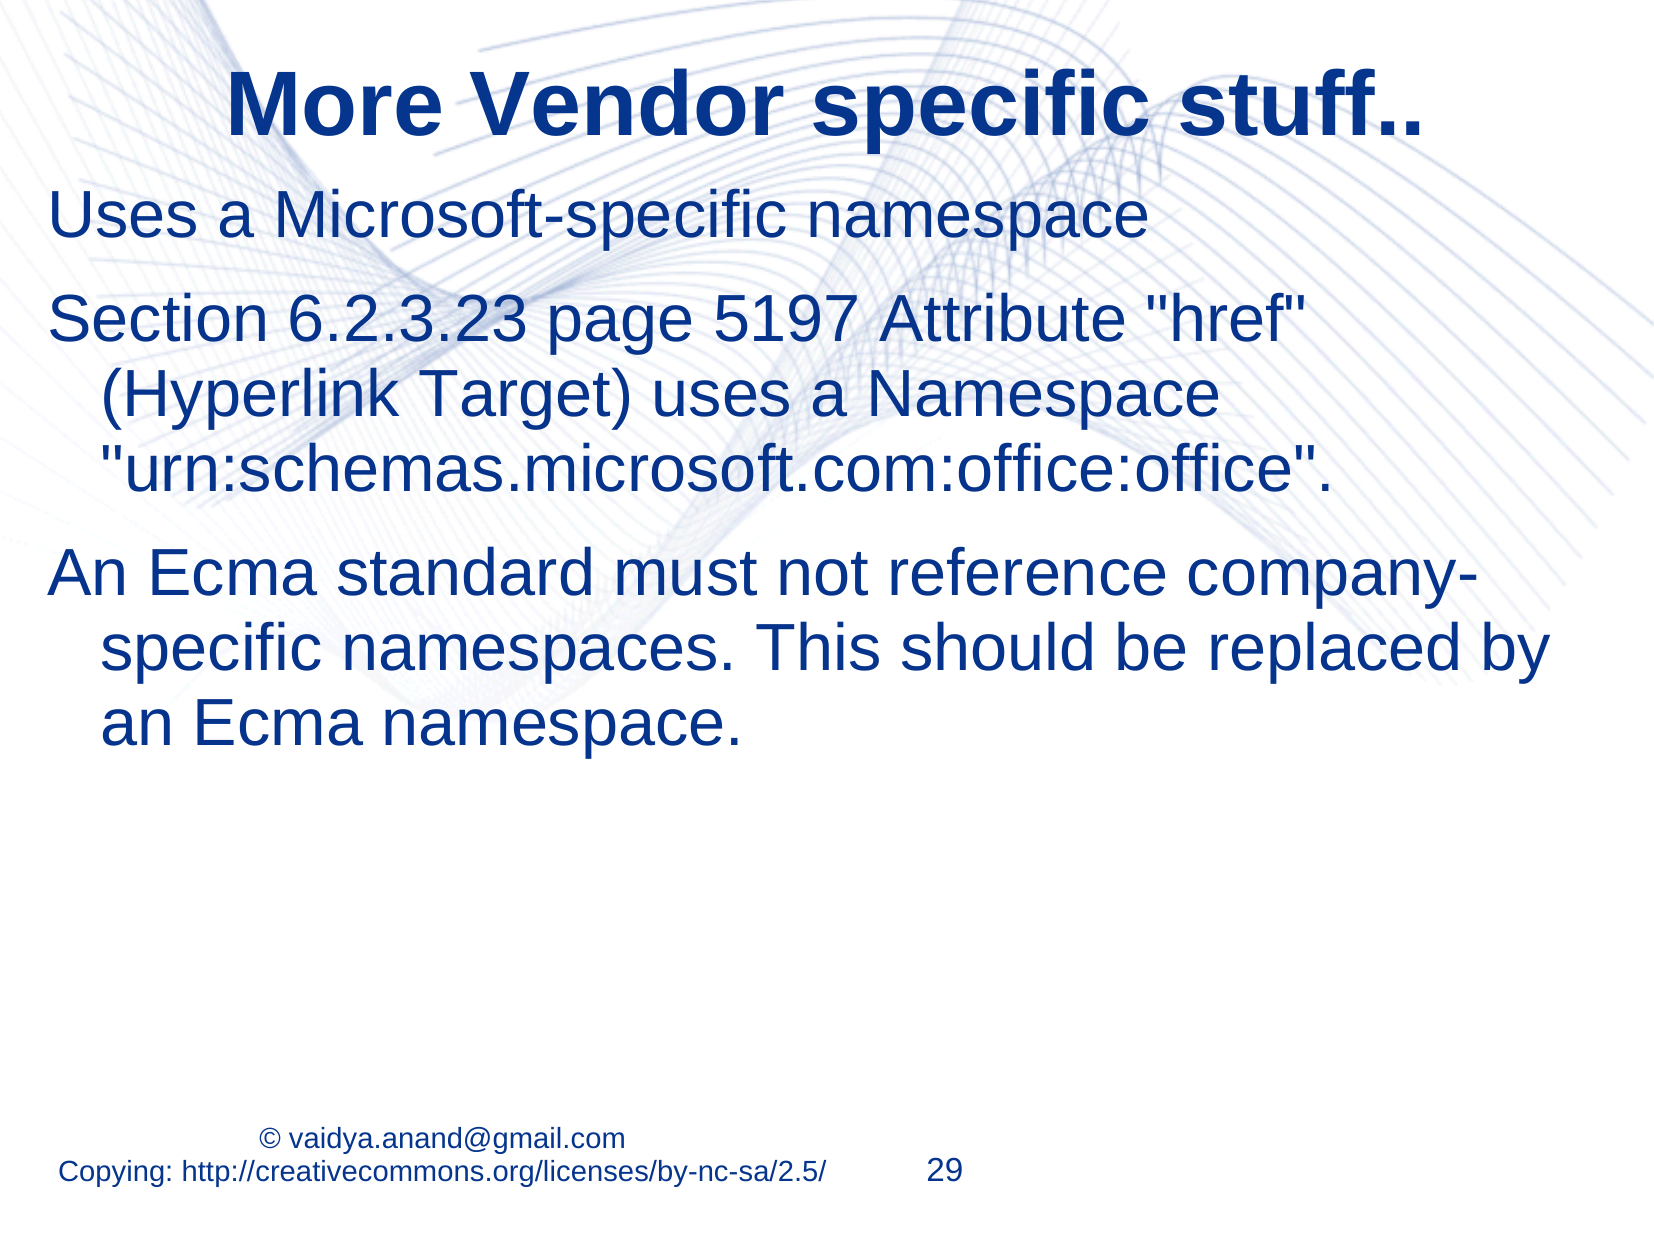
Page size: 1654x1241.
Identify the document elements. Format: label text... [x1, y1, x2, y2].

picture [0, 0, 1654, 1241]
title More Vendor specific stuff.. [29, 36, 1625, 170]
list Uses a Microsoft-specific namespace Section 6.2.3.23 page 5197 Attribute "href" (Hyperlink Target) uses a Namespace "urn:schemas.microsoft.com:office:office". An Ecma standard must not reference company-specific namespaces. This should be replaced by an Ecma namespace. [29, 177, 1625, 1108]
